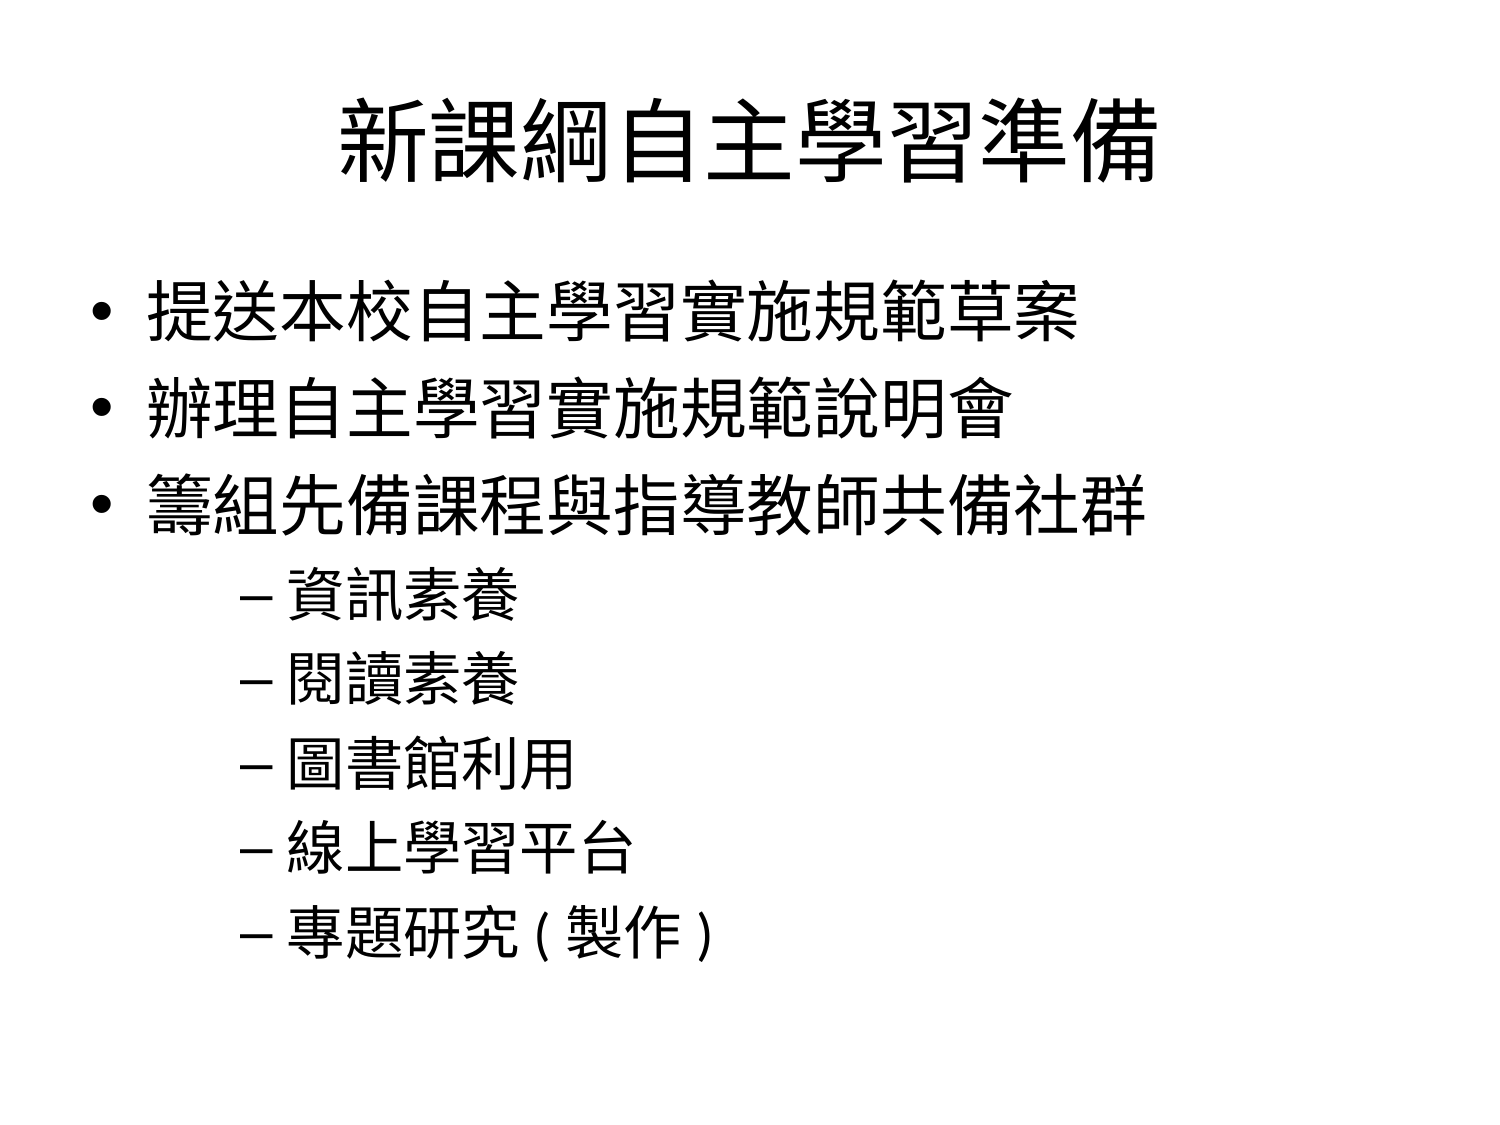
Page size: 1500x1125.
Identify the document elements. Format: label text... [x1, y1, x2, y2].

title 新課綱自主學習準備 [75, 45, 1426, 233]
list 提送本校自主學習實施規範草案 辦理自主學習實施規範說明會 籌組先備課程與指導教師共備社群 資訊素養 閱讀素養 圖書館利用 線上學習平台 專題研究(製作) [75, 262, 1426, 1005]
